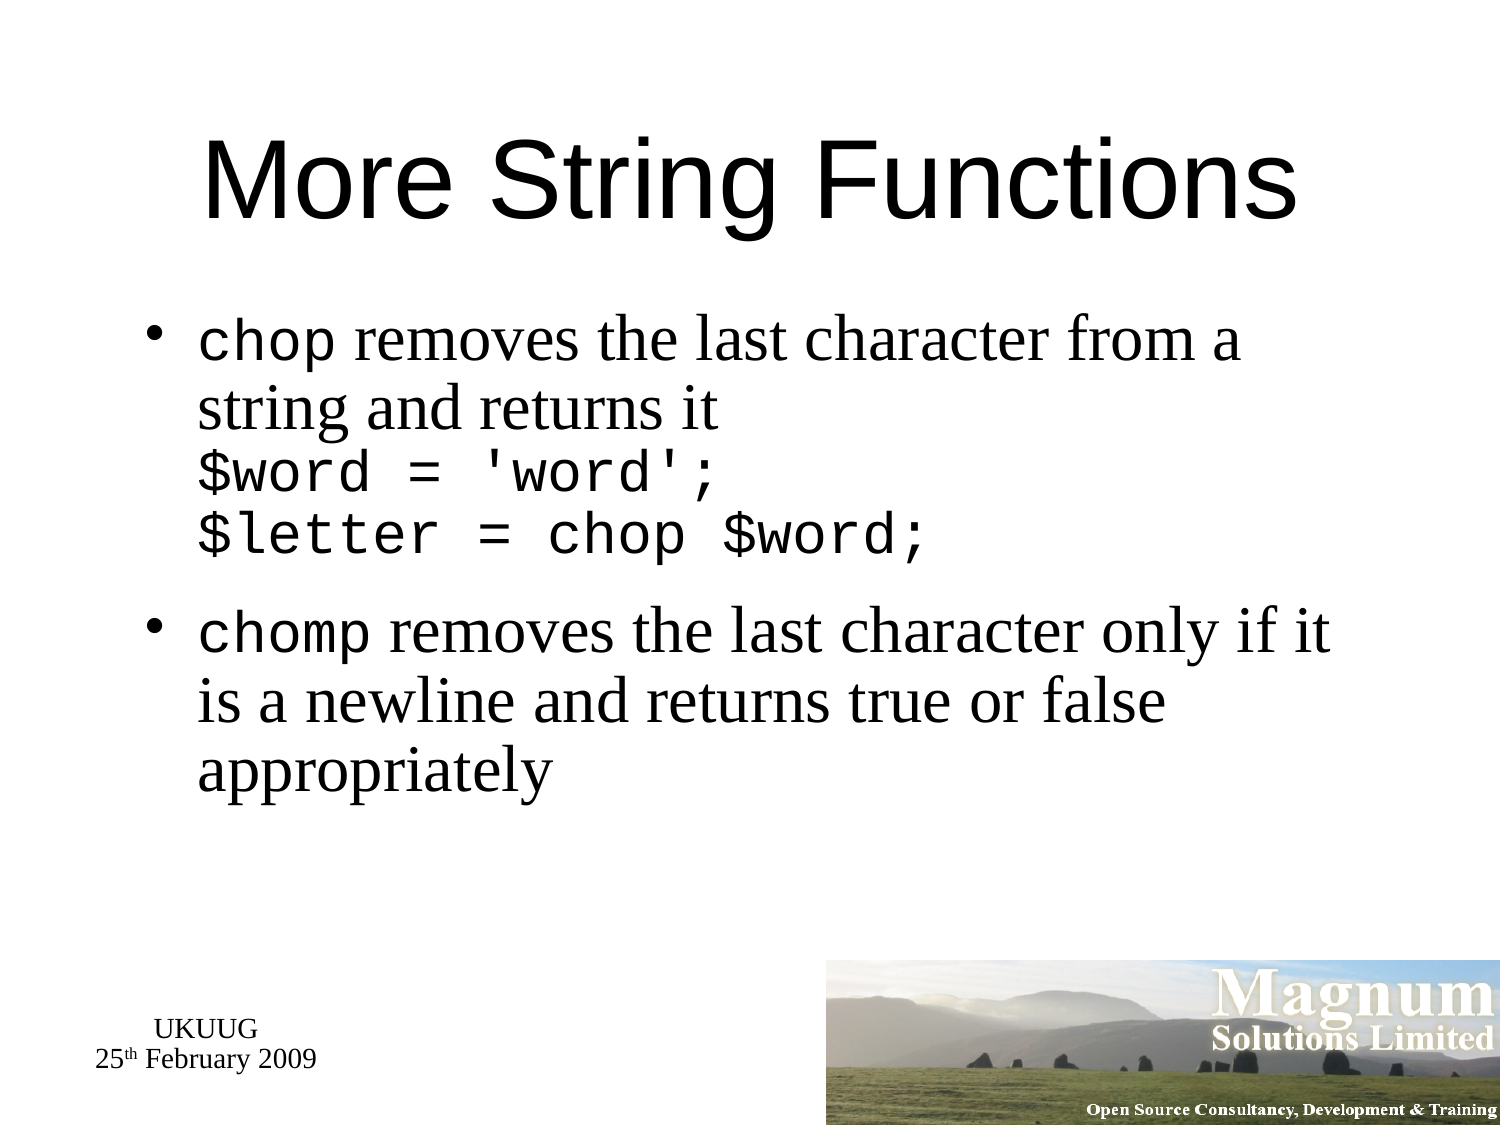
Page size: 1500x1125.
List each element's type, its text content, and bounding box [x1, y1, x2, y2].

list chop removes the last character from a string and returns it $word = 'word'; $letter = chop $word; chomp removes the last character only if it is a newline and returns true or false appropriately [112, 295, 1388, 1013]
picture [826, 960, 1500, 1125]
title More String Functions [112, 62, 1388, 250]
